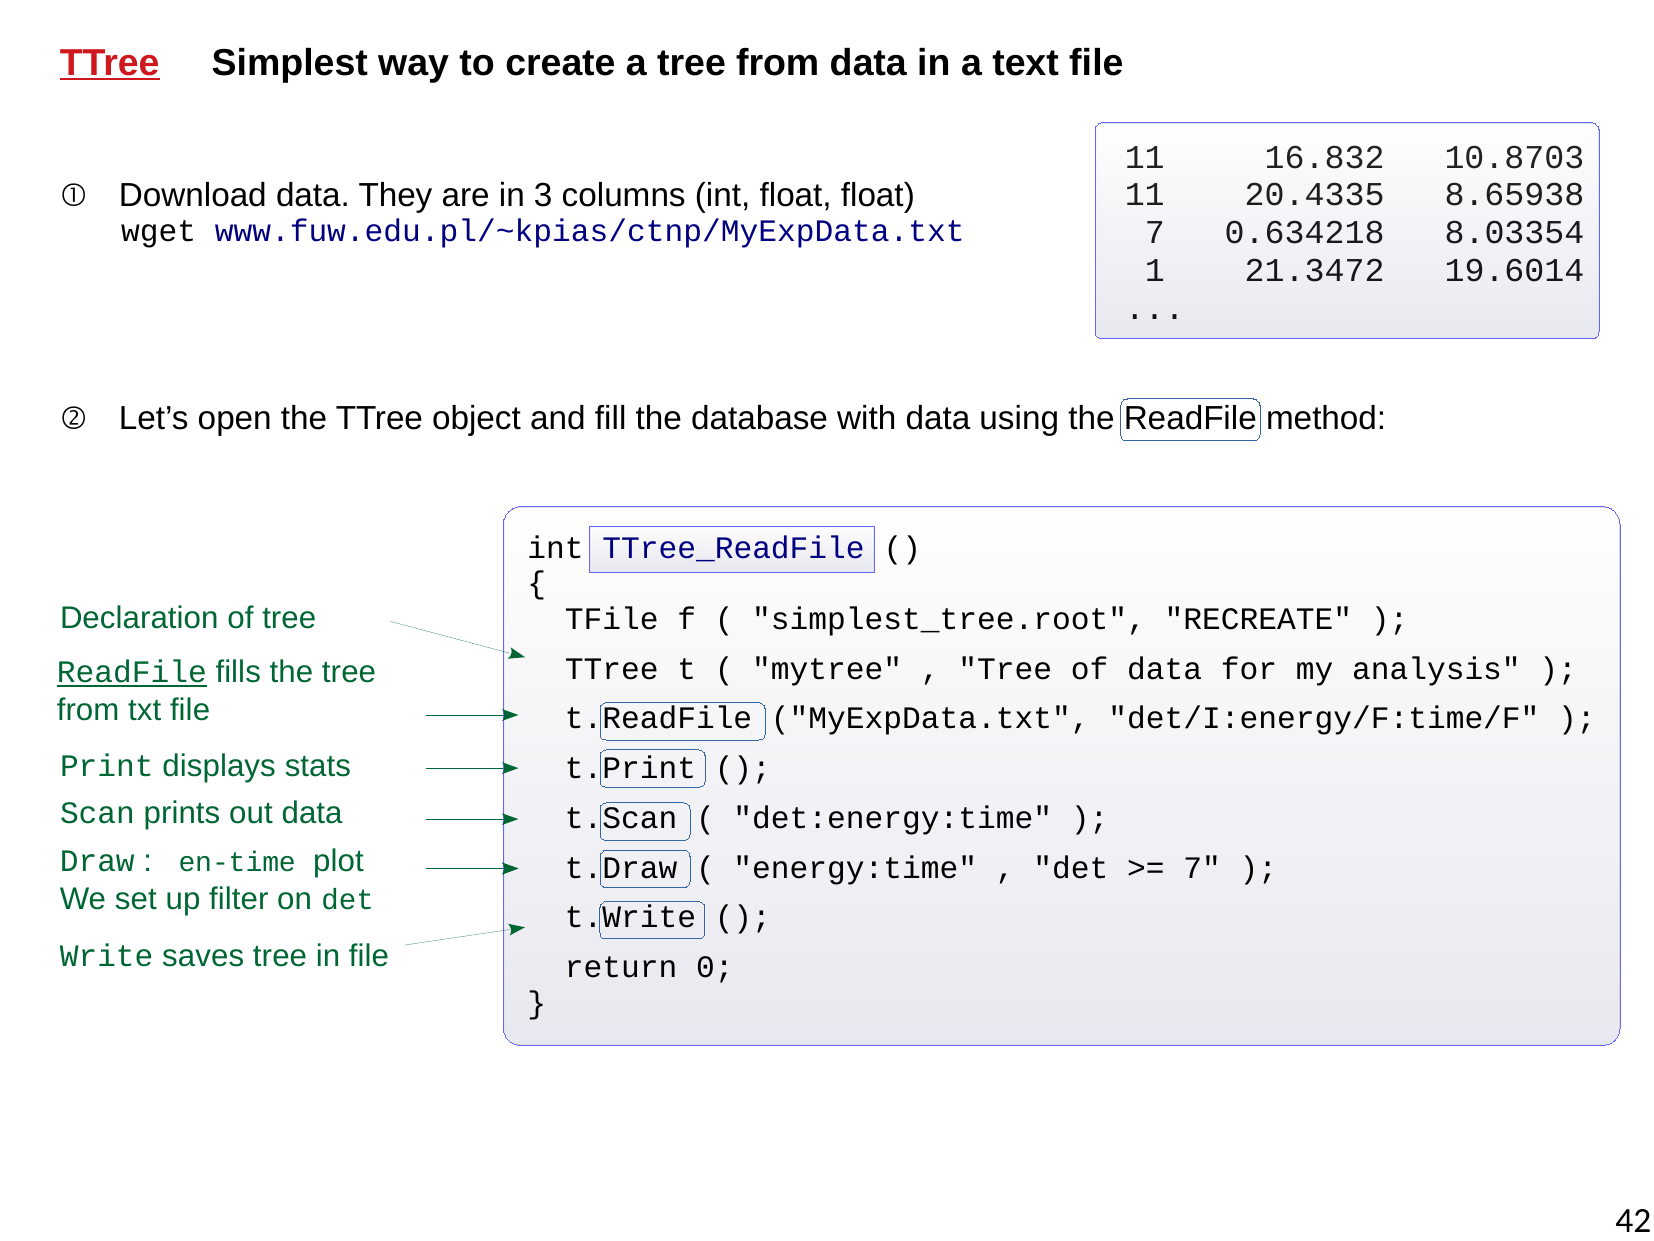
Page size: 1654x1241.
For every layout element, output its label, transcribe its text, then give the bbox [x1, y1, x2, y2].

text_box [503, 718, 512, 765]
text_box Declaration of tree [45, 593, 361, 646]
text_box Print displays stats [45, 741, 451, 794]
text_box Scan prints out data [45, 788, 406, 835]
text_box ReadFile fills the tree from txt file [42, 646, 406, 734]
text_box int TTree_ReadFile () { TFile f ( "simplest_tree.root", "RECREATE" ); TTree t ( "mytree" , "Tree of data for my analysis" ); t.ReadFile ("MyExpData.txt", "det/I:energy/F:time/F" ); t.Print (); t.Scan ( "det:energy:time" ); t.Draw ( "energy:time" , "det >= 7" ); t.Write (); return 0; } [512, 524, 1613, 1031]
text_box Write saves tree in file [45, 930, 406, 983]
text_box TTree Simplest way to create a tree from data in a text file ➀ Download data. They are in 3 columns (int, float, float) wget www.fuw.edu.pl/~kpias/ctnp/MyExpData.txt ➁ Let’s open the TTree object and fill the database with data using the ReadFile method: [44, 34, 1411, 444]
text_box Draw : en-time plot We set up filter on det [45, 835, 421, 926]
text_box [503, 822, 512, 865]
text_box [1095, 122, 1600, 339]
text_box 11 16.832 10.8703 11 20.4335 8.65938 7 0.634218 8.03354 1 21.3472 19.6014 ... [1598, 133, 1606, 337]
text_box [503, 771, 512, 816]
text_box [503, 506, 1621, 1046]
text_box [503, 872, 512, 930]
